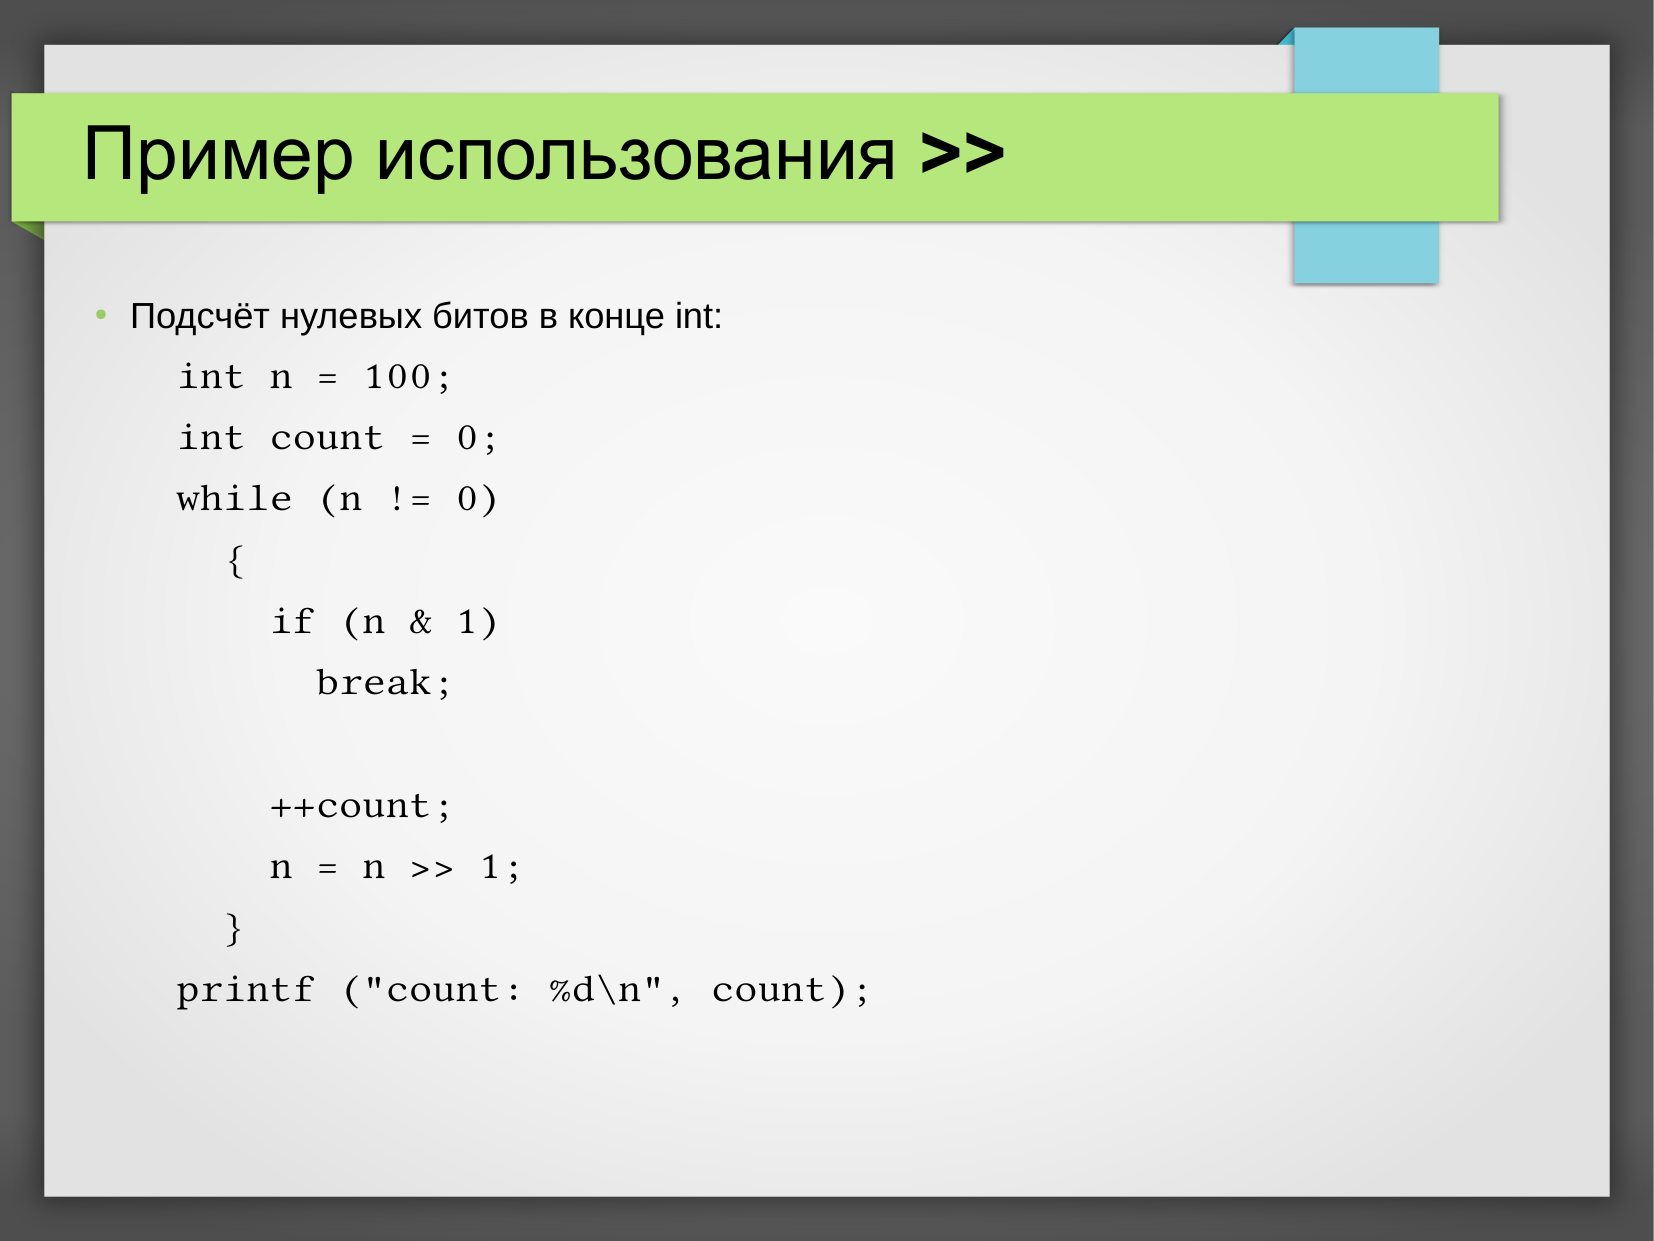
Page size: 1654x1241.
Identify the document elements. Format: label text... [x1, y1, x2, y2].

list Подсчёт нулевых битов в конце int: int n = 100; int count = 0; while (n != 0) { if (n & 1) break; ++count; n = n >> 1; } printf ("count: %d\n", count); [82, 295, 1571, 1015]
title Пример использования >> [82, 94, 1264, 213]
picture [0, 0, 1654, 1241]
